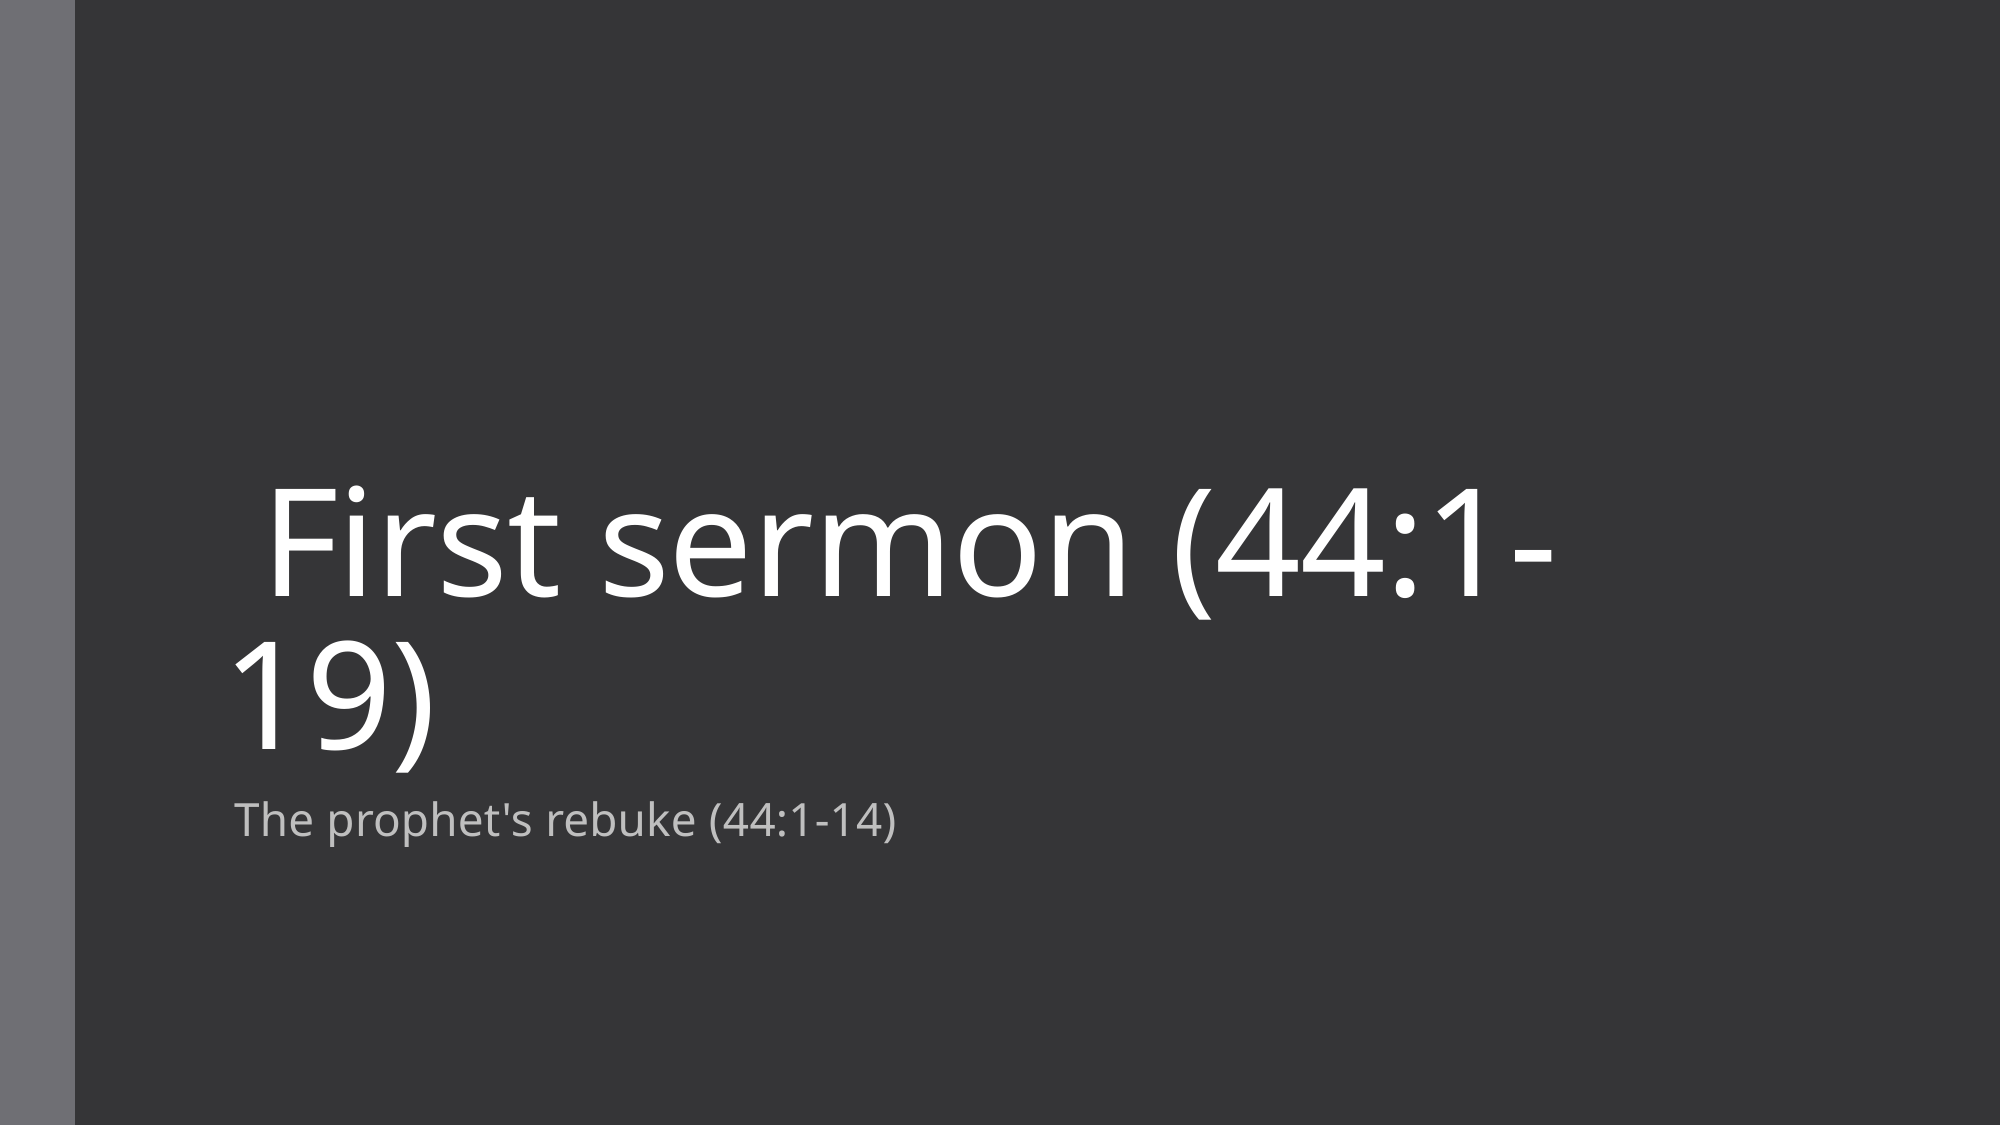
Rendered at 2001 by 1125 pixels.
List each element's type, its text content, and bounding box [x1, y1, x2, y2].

title First sermon (44:1-19) [206, 124, 1752, 787]
subtitle The prophet's rebuke (44:1-14) [206, 787, 1752, 1066]
